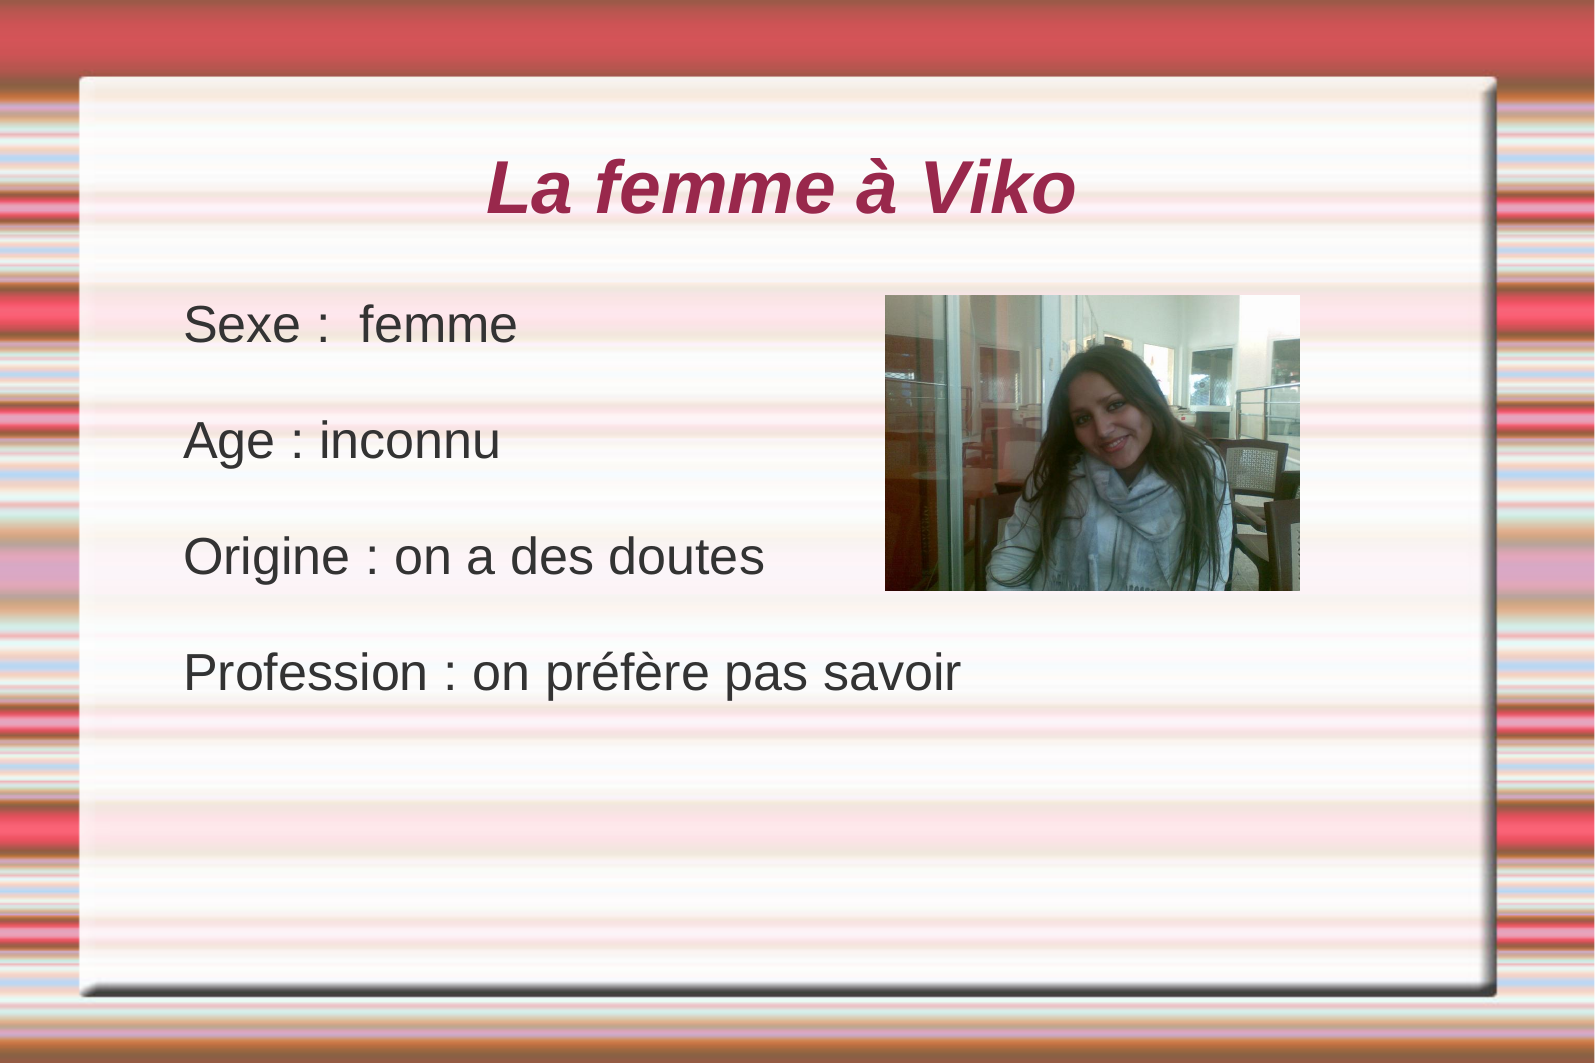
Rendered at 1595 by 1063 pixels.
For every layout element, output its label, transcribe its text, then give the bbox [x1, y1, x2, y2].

picture [0, 0, 1595, 1063]
list Sexe : femme Age : inconnu Origine : on a des doutes Profession : on préfère pas savoir [144, 295, 1477, 966]
title La femme à Viko [85, 98, 1479, 276]
